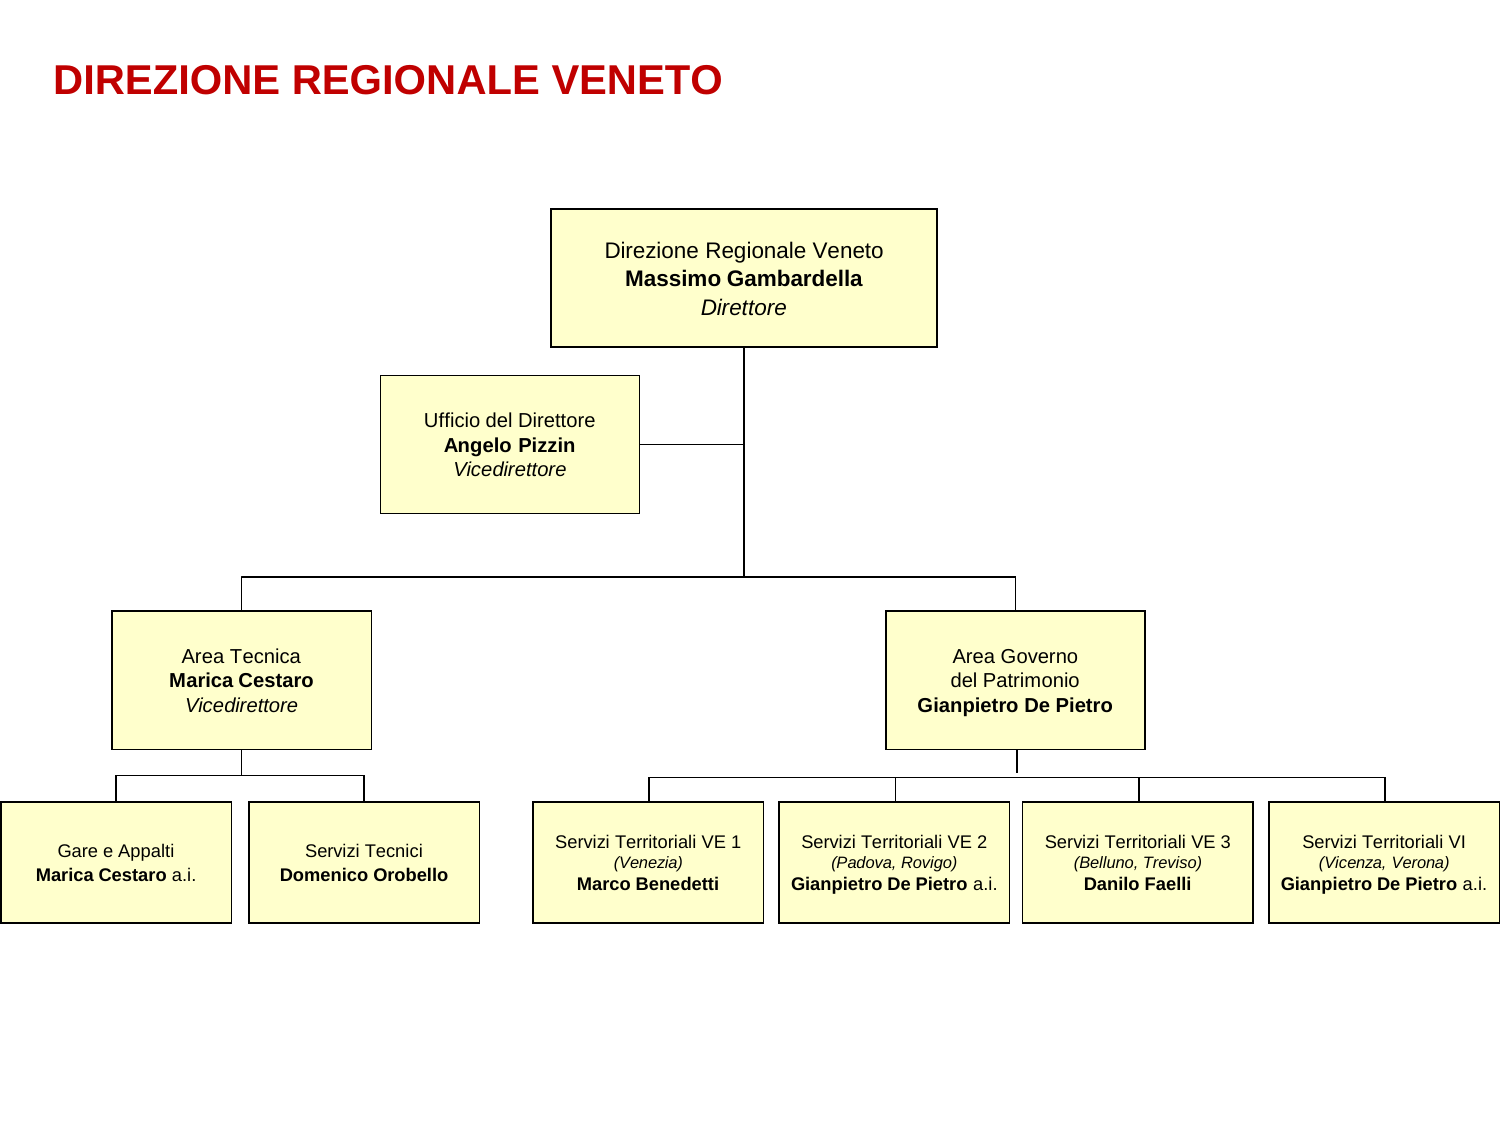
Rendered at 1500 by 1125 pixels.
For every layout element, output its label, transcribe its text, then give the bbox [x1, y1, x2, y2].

picture [0, 207, 1500, 924]
text_box DIREZIONE REGIONALE VENETO [38, 45, 1414, 128]
